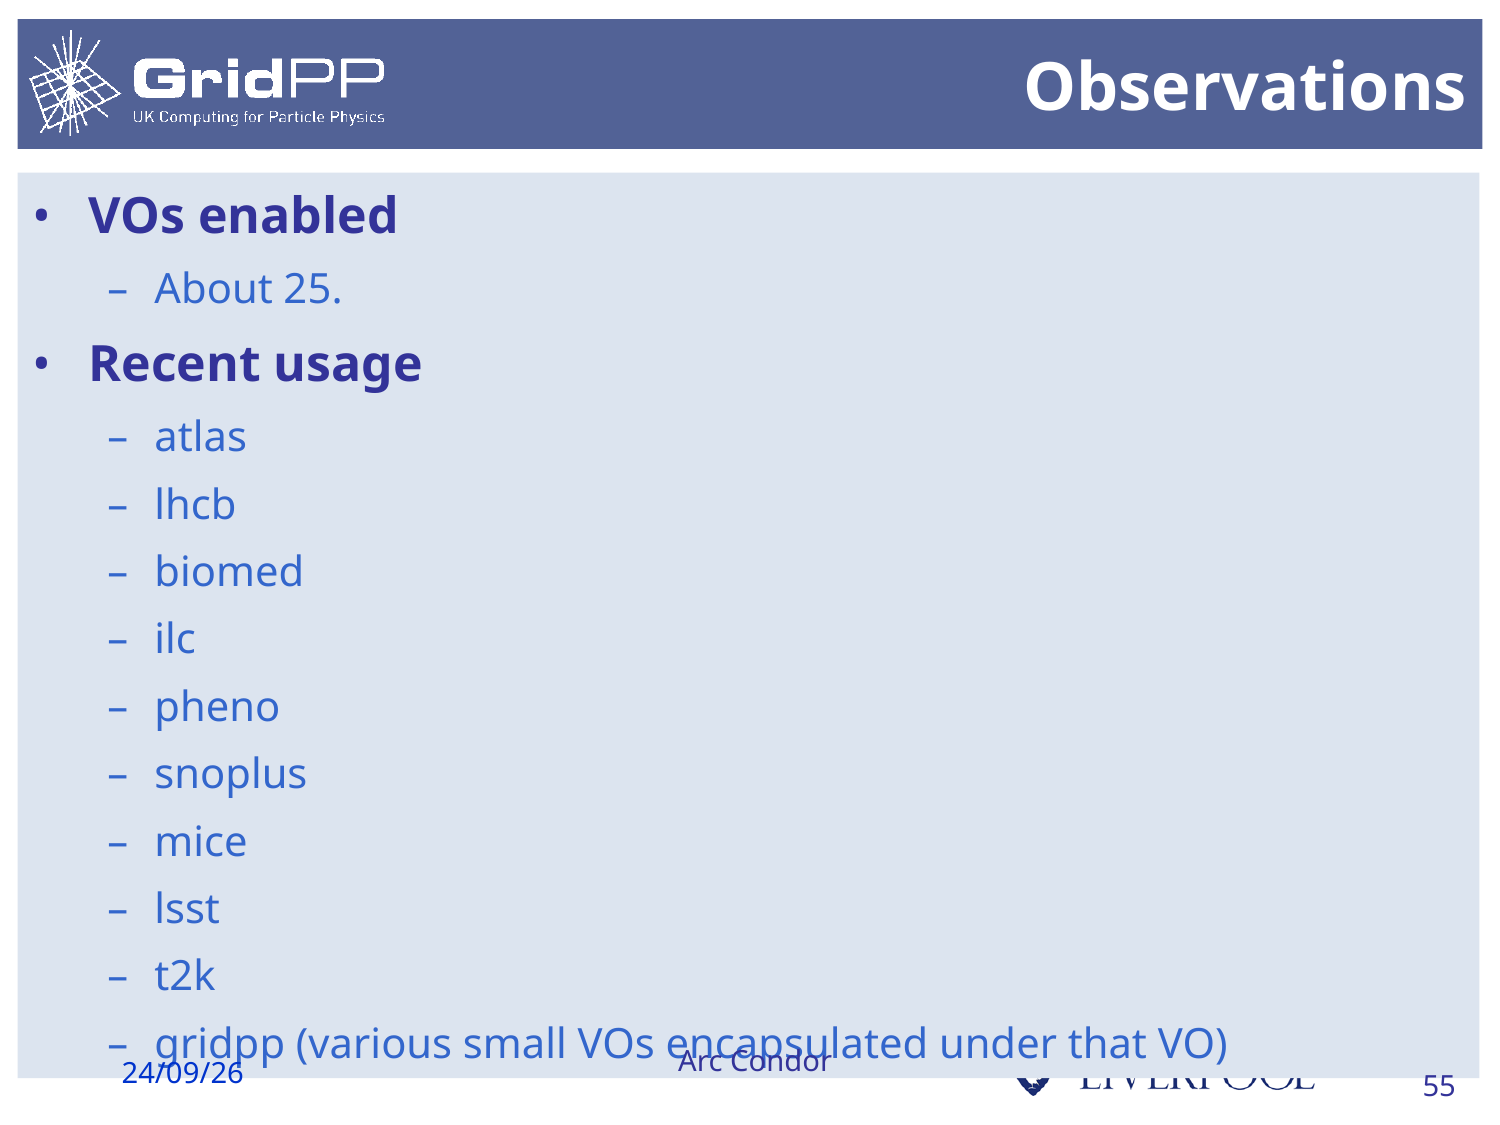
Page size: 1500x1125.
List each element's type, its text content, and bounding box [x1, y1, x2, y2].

list VOs enabled About 25. Recent usage atlas lhcb biomed ilc pheno snoplus mice lsst t2k gridpp (various small VOs encapsulated under that VO) [17, 172, 1480, 965]
picture [29, 30, 384, 136]
text_box Arc Condor [536, 1034, 975, 1094]
text_box 02/03/16 [29, 1046, 337, 1095]
title Observations [513, 19, 1483, 149]
picture [1009, 1079, 1323, 1096]
text_box <number> [1388, 1059, 1471, 1094]
